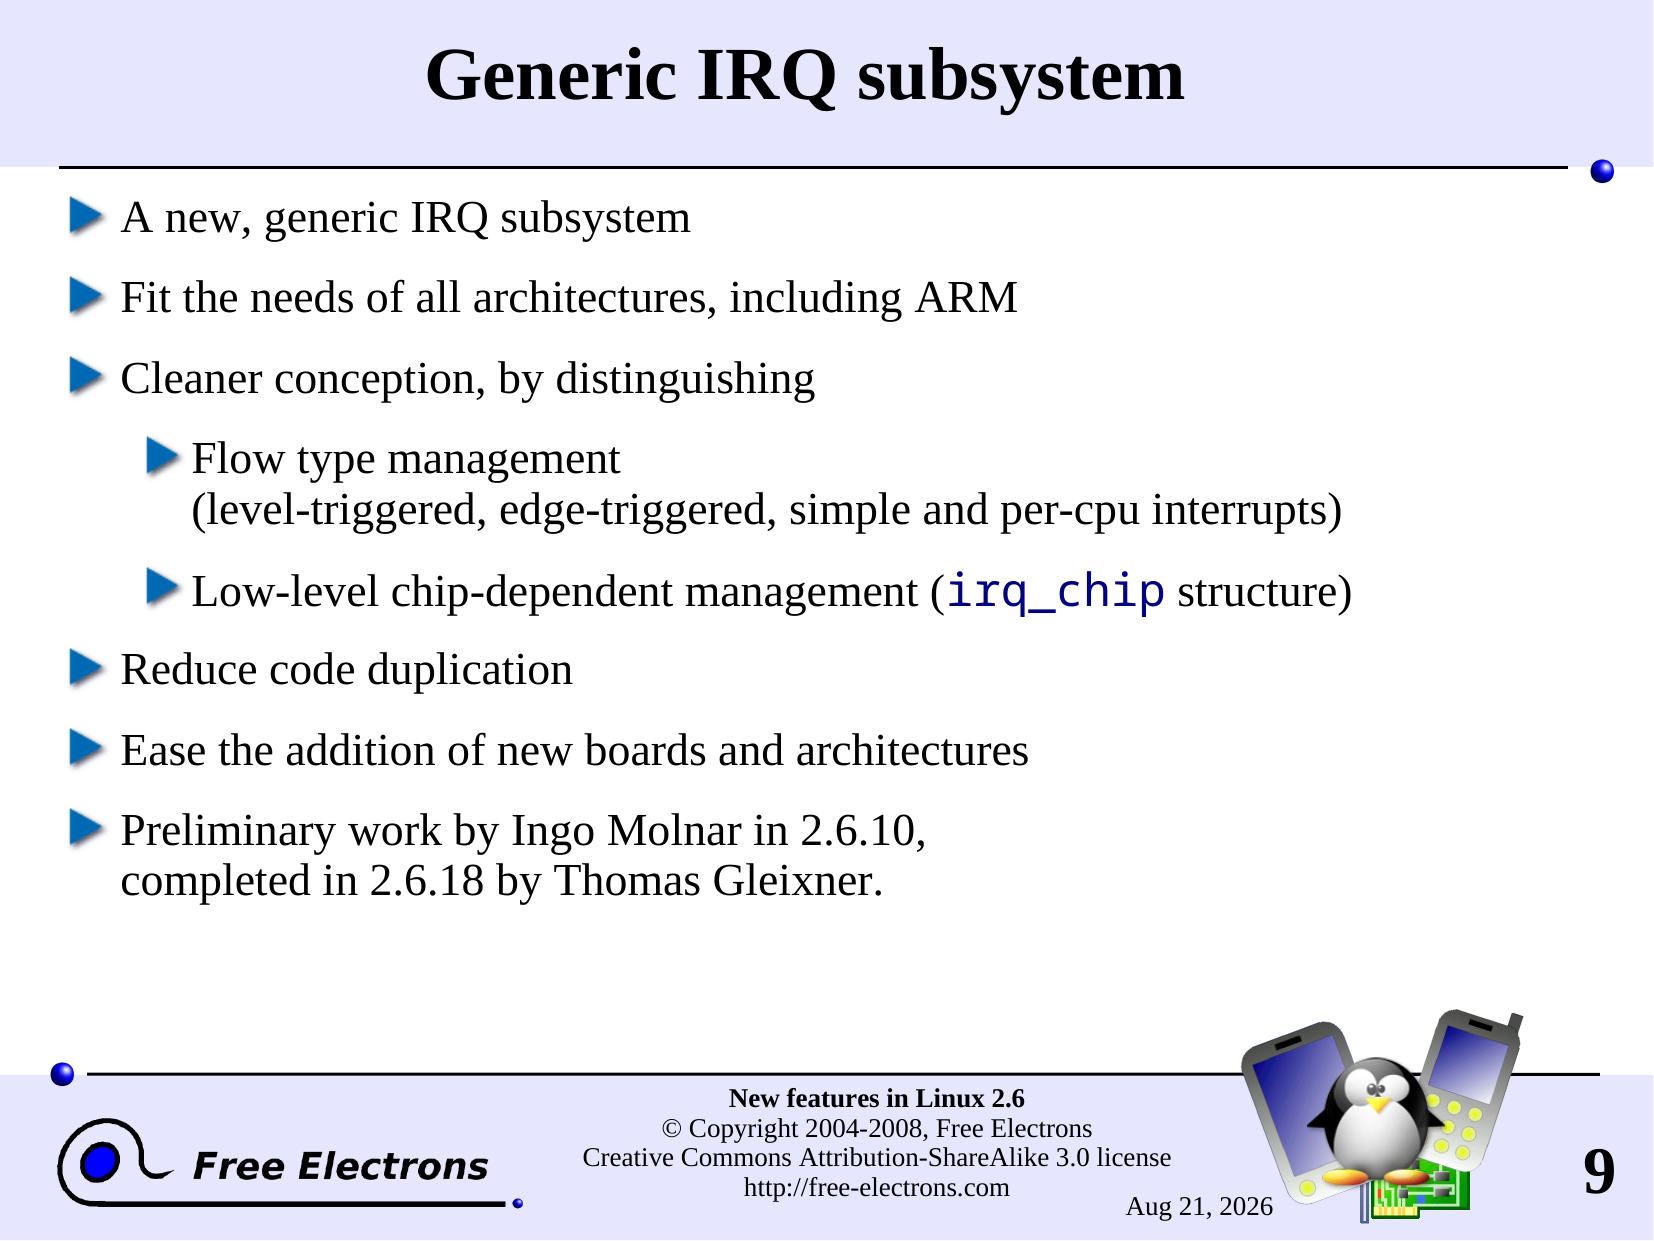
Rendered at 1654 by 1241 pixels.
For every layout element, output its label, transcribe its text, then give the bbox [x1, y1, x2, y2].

picture [1225, 1042, 1529, 1241]
picture [50, 1107, 527, 1216]
title Generic IRQ subsystem [60, 25, 1551, 124]
list A new, generic IRQ subsystem Fit the needs of all architectures, including ARM Cleaner conception, by distinguishing Flow type management (level-triggered, edge-triggered, simple and per-cpu interrupts) Low-level chip-dependent management (irq_chip structure) Reduce code duplication Ease the addition of new boards and architectures Preliminary work by Ingo Molnar in 2.6.10, completed in 2.6.18 by Thomas Gleixner. [49, 191, 1610, 1042]
